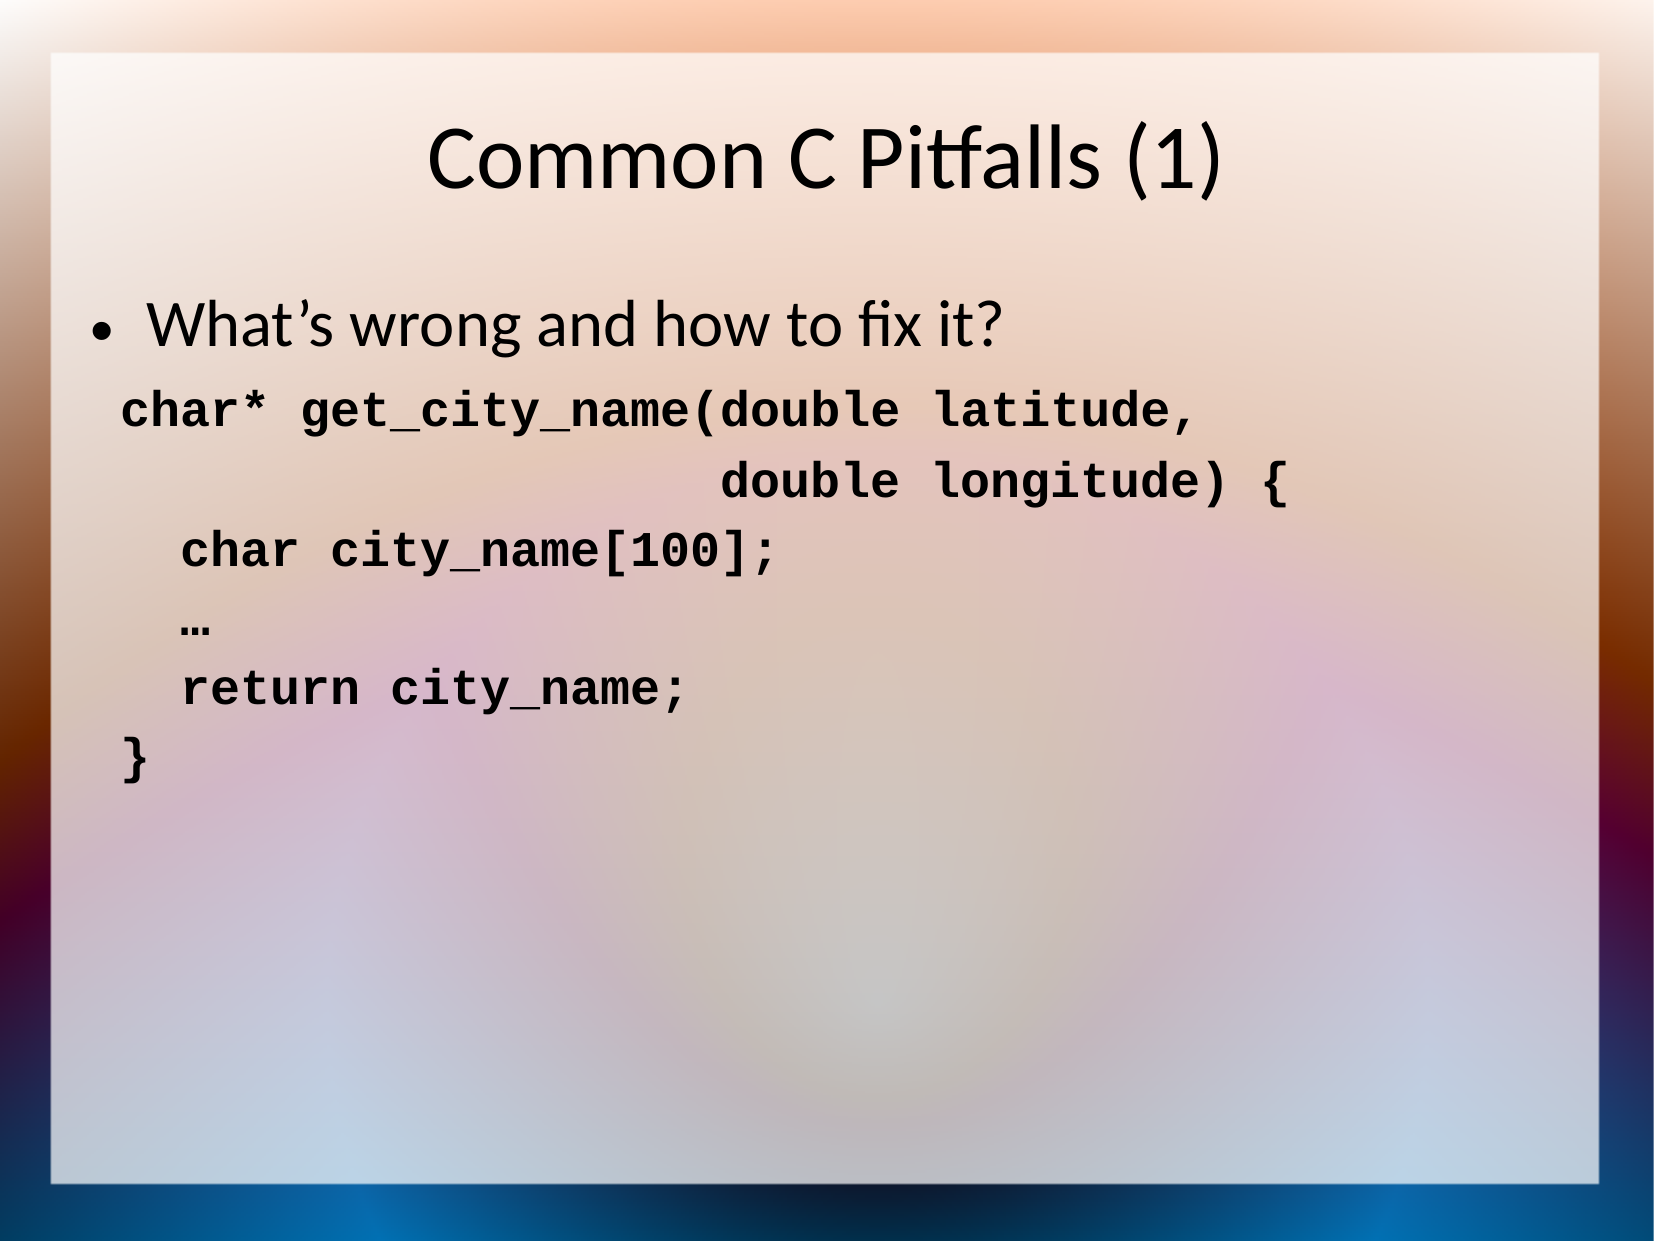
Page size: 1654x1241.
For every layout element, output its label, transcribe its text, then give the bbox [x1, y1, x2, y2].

text_box Common C Pitfalls (1)‏ [82, 49, 1571, 257]
picture [0, 0, 1654, 1241]
text_box What’s wrong and how to fix it? char* get_city_name(double latitude, double longitude) { char city_name[100]; … return city_name; } [75, 289, 1576, 1108]
